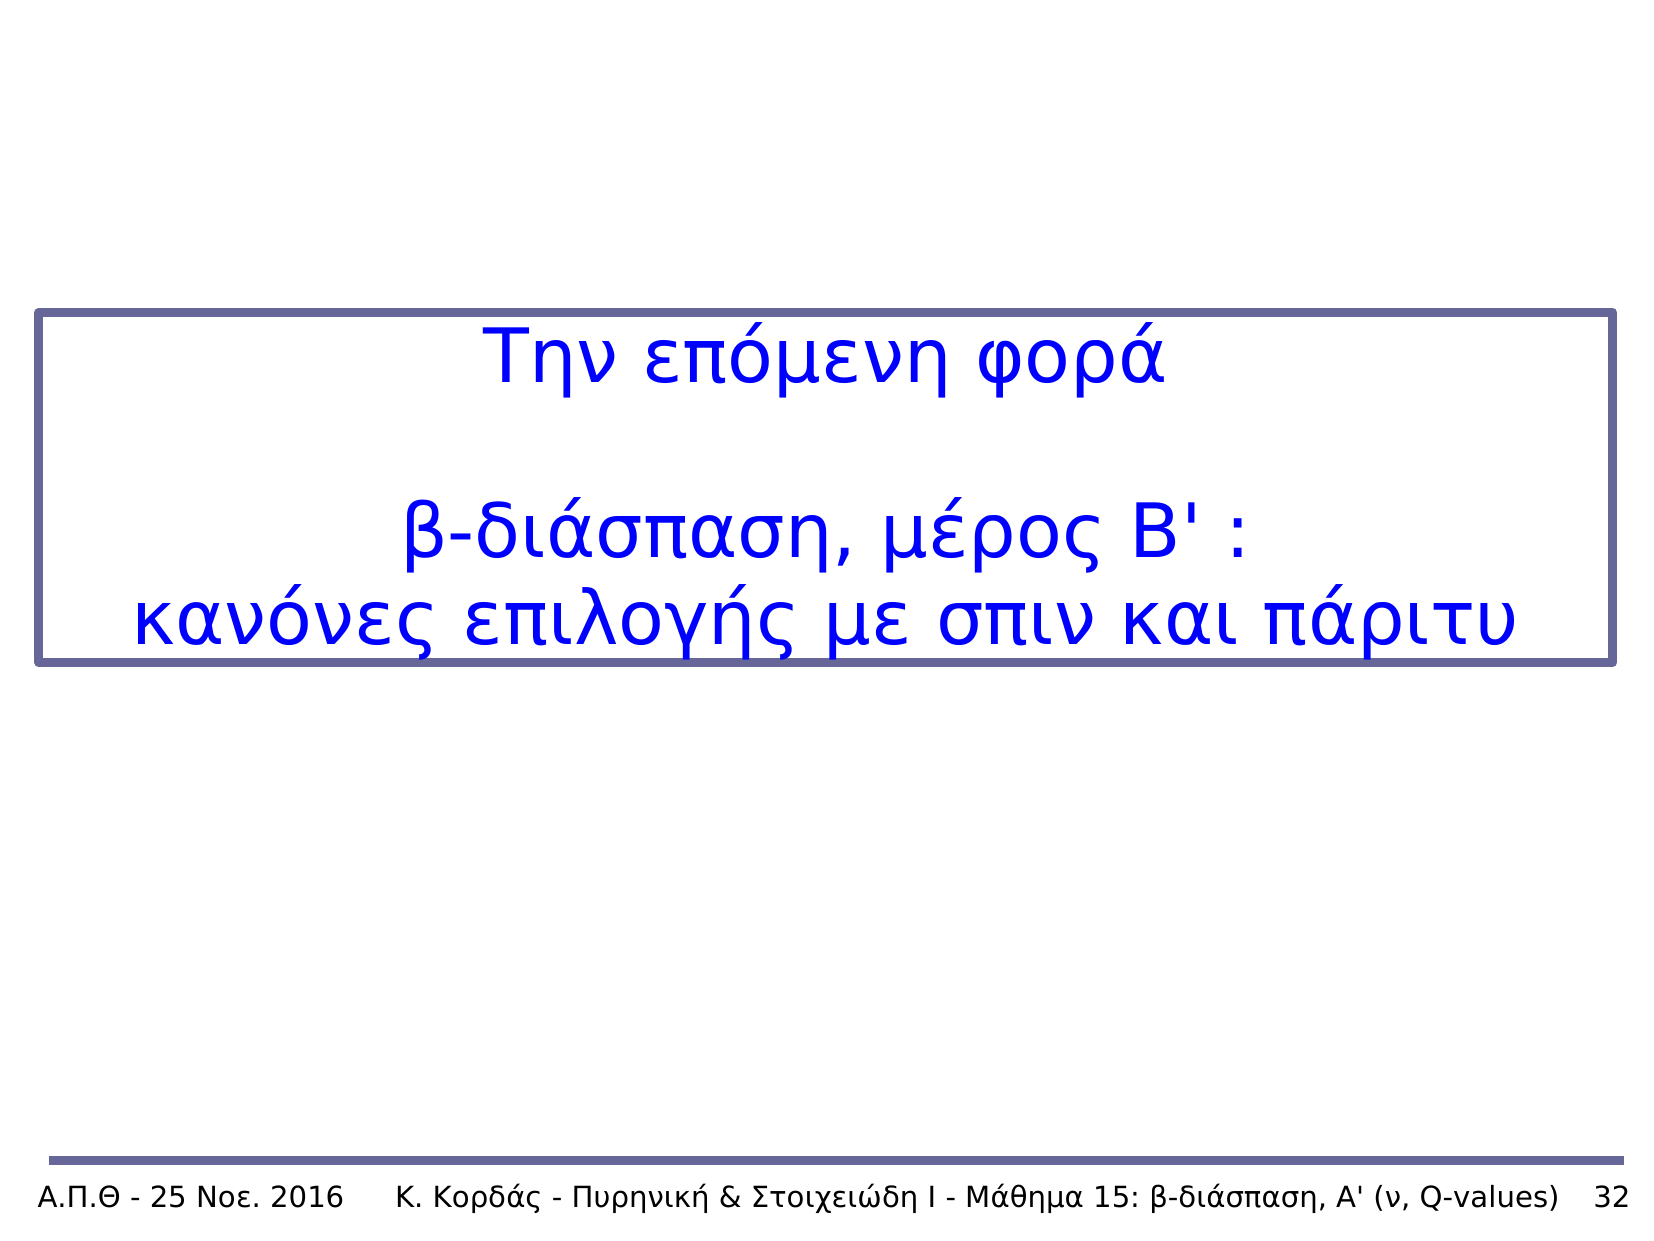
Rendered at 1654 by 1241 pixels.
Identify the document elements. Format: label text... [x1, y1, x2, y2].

title Την επόμενη φορά β-διάσπαση, μέρος Β' : κανόνες επιλογής με σπιν και πάριτυ [38, 312, 1613, 663]
